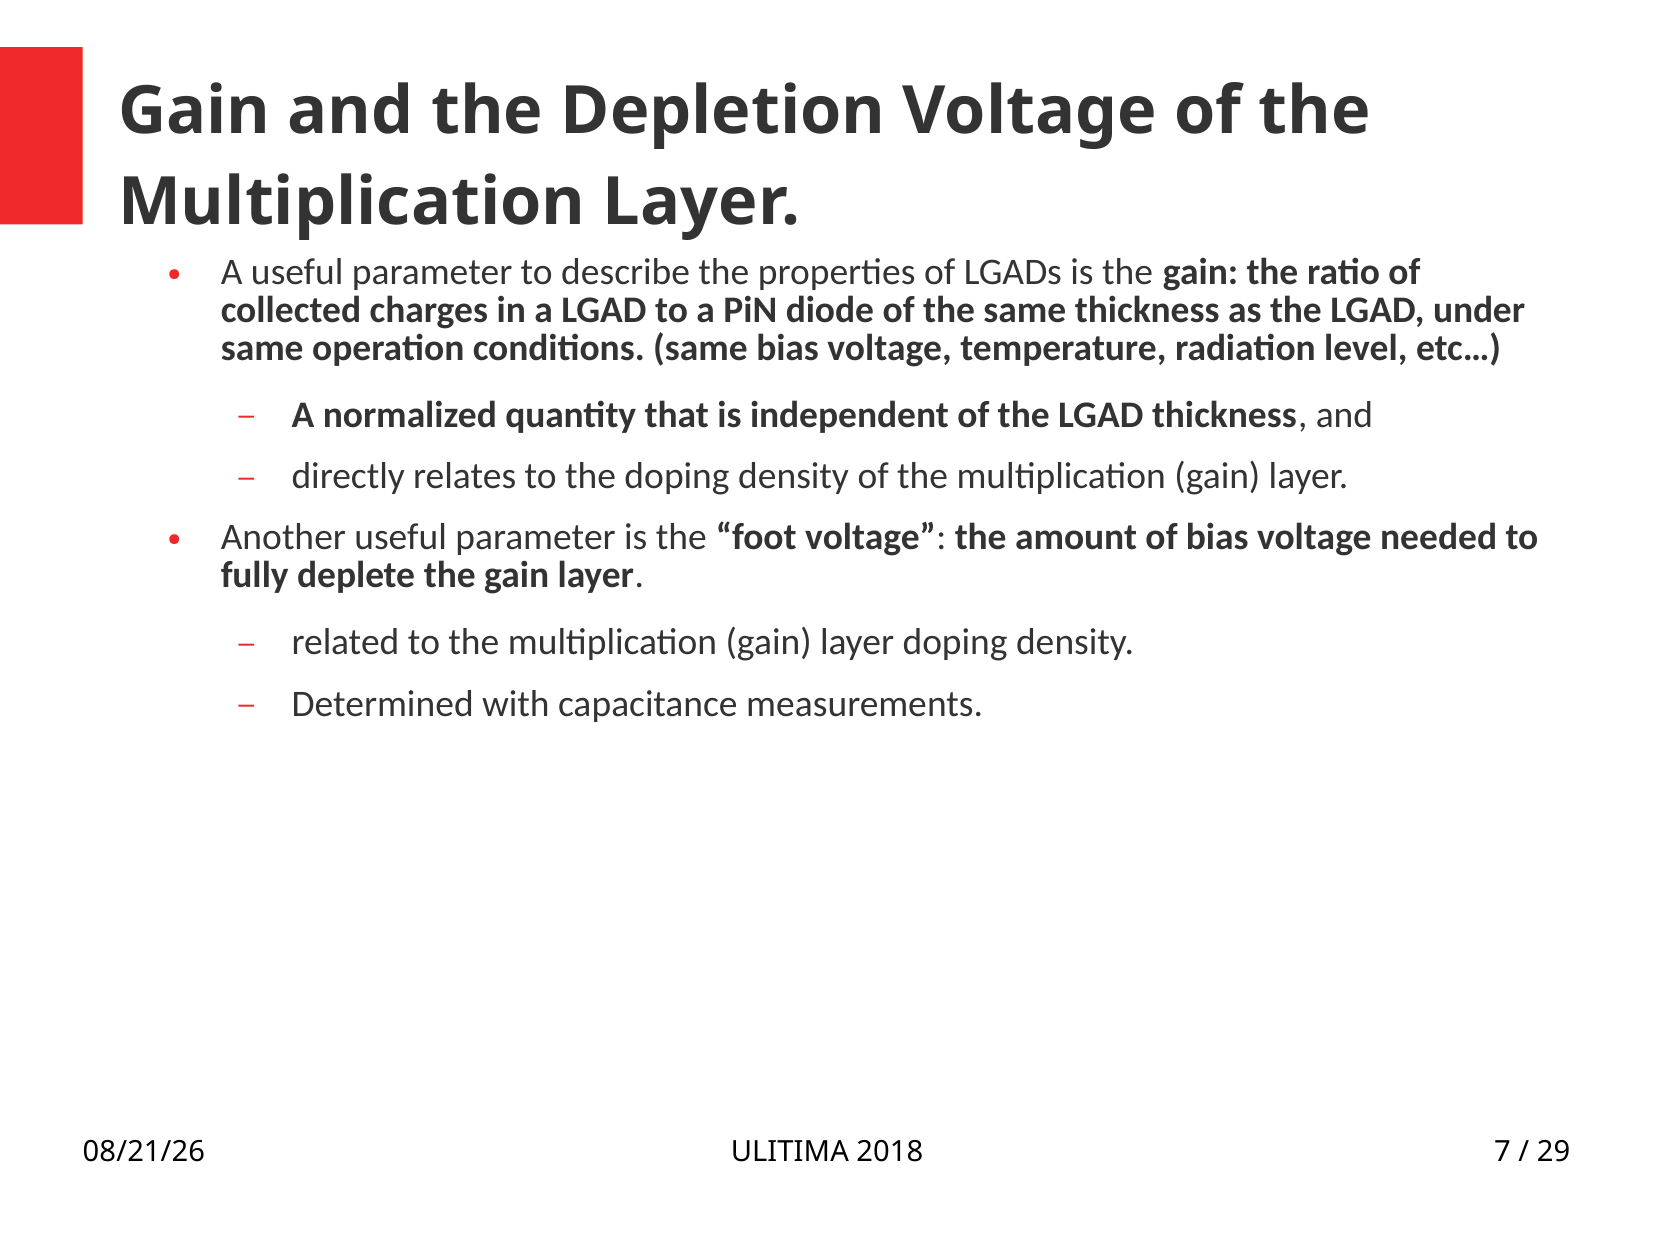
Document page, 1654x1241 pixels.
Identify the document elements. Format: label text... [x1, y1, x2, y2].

list A useful parameter to describe the properties of LGADs is the gain: the ratio of collected charges in a LGAD to a PiN diode of the same thickness as the LGAD, under same operation conditions. (same bias voltage, temperature, radiation level, etc…) A normalized quantity that is independent of the LGAD thickness, and directly relates to the doping density of the multiplication (gain) layer. Another useful parameter is the “foot voltage”: the amount of bias voltage needed to fully deplete the gain layer. related to the multiplication (gain) layer doping density. Determined with capacitance measurements. [150, 256, 1567, 977]
title Gain and the Depletion Voltage of the Multiplication Layer. [118, 49, 1571, 257]
